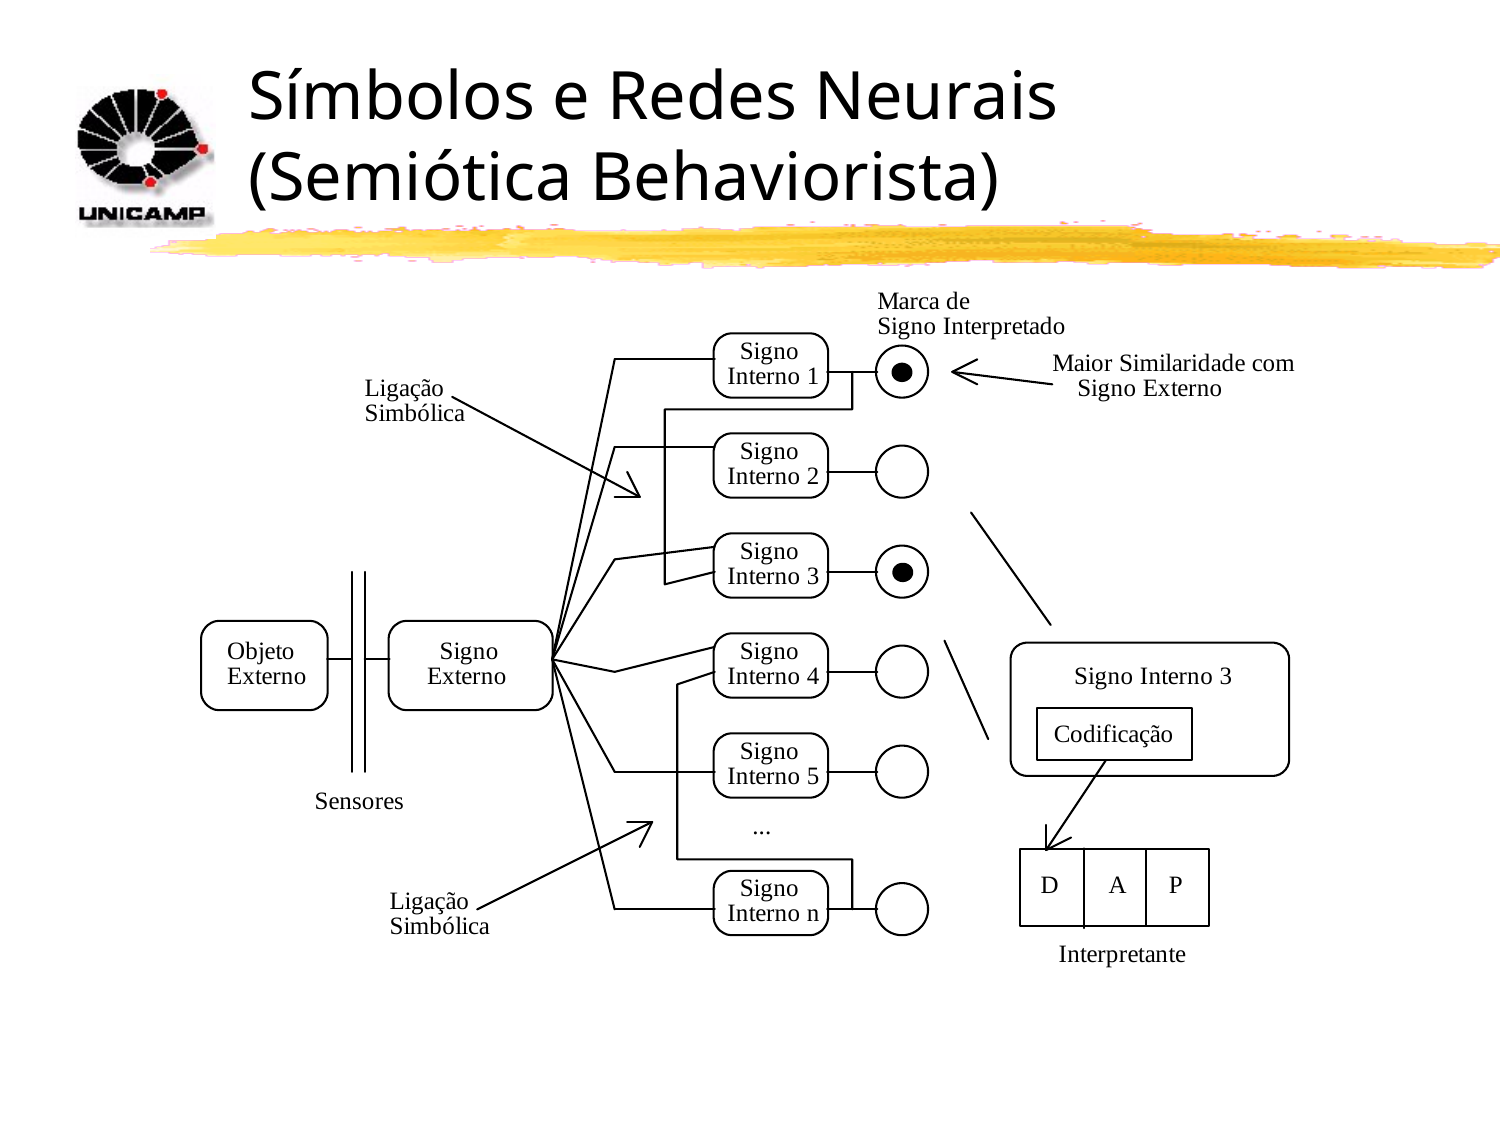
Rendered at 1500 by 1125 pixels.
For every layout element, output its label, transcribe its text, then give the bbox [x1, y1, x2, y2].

title Símbolos e Redes Neurais (Semiótica Behaviorista) [233, 37, 1434, 225]
picture [75, 74, 1500, 279]
chart [200, 287, 1308, 969]
